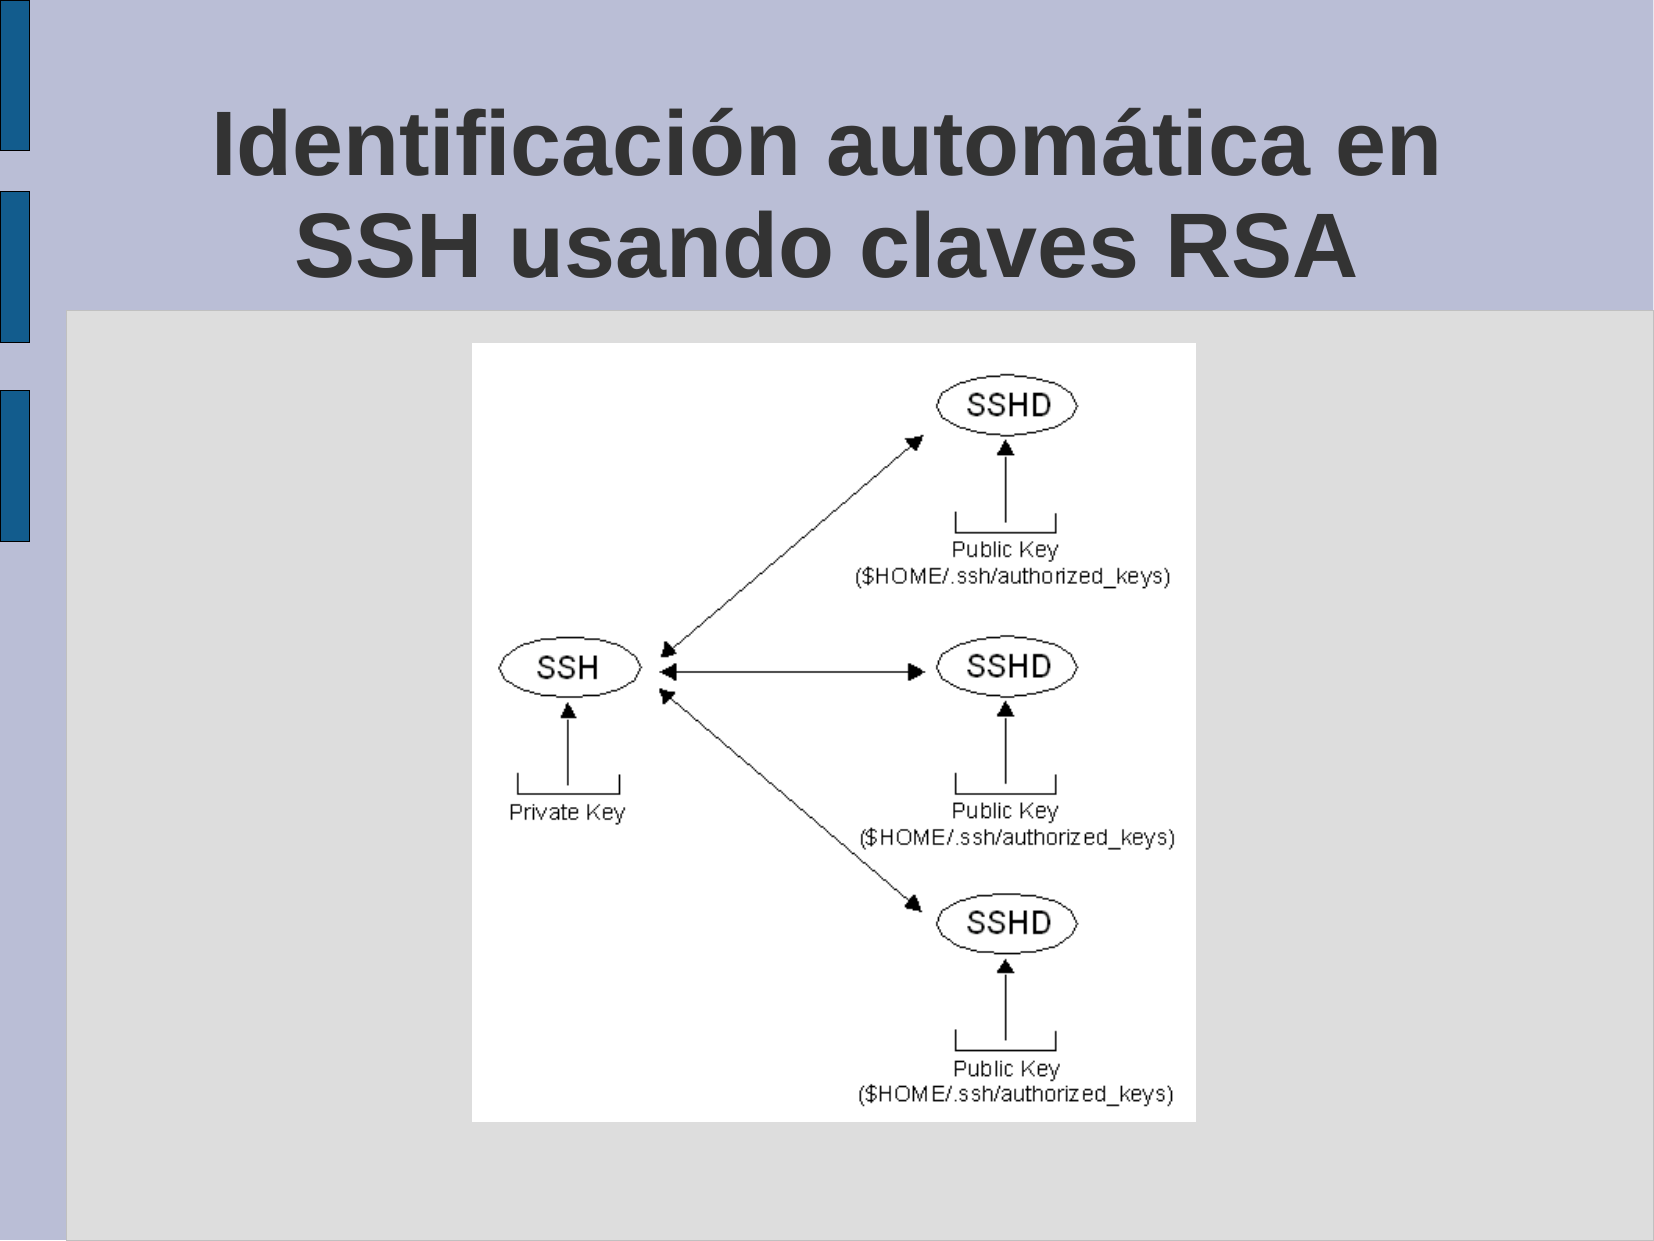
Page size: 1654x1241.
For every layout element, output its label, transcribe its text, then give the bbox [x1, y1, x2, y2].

picture [472, 343, 1196, 1123]
title Identificación automática en SSH usando claves RSA [121, 91, 1534, 299]
